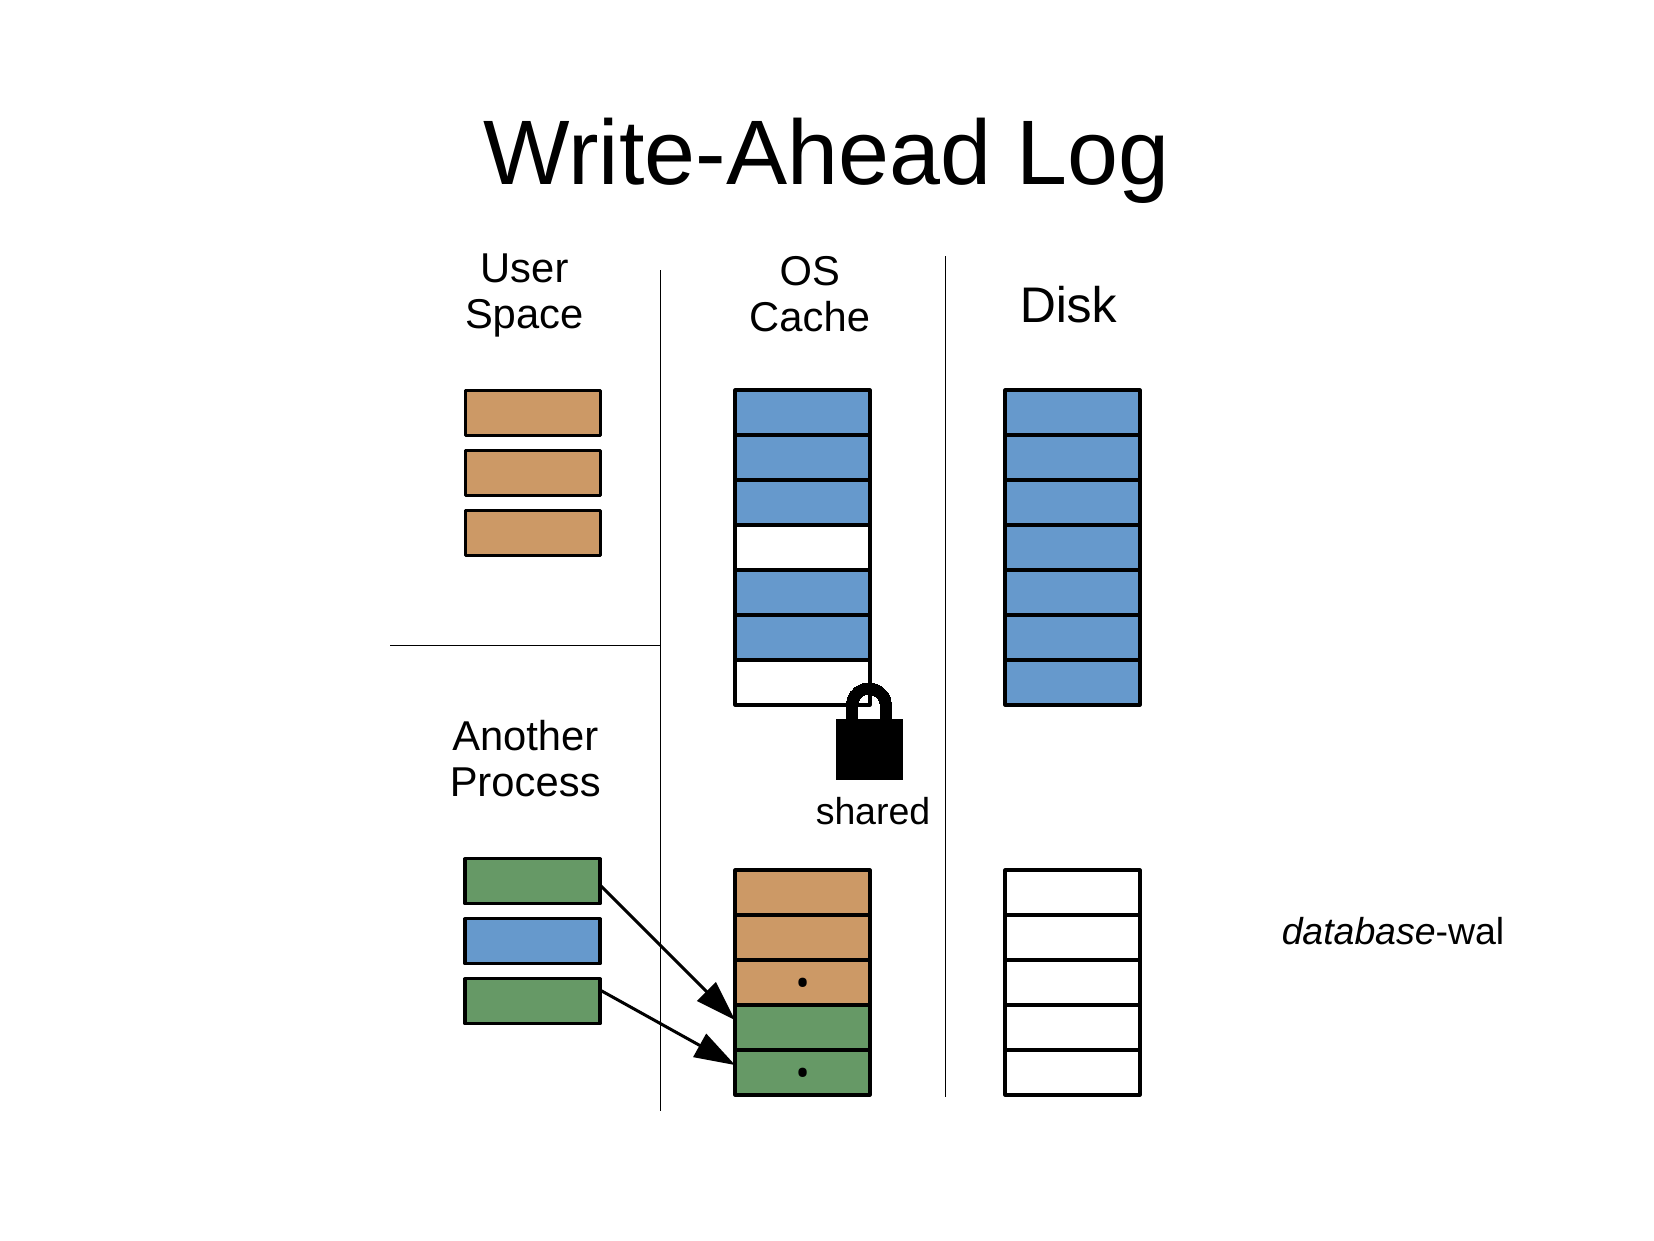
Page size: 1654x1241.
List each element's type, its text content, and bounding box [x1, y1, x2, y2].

text_box Another Process [435, 705, 631, 814]
text_box [465, 918, 601, 964]
text_box [465, 450, 601, 496]
text_box User Space [450, 237, 616, 346]
text_box [735, 870, 871, 960]
text_box [1005, 870, 1141, 1096]
text_box [465, 390, 601, 436]
text_box [1005, 390, 1141, 706]
text_box [465, 978, 601, 1024]
text_box shared [801, 783, 946, 840]
text_box Disk [1005, 270, 1132, 342]
text_box OS Cache [734, 240, 901, 349]
text_box [735, 390, 903, 780]
text_box • [735, 960, 871, 1005]
text_box [465, 858, 601, 904]
title Write-Ahead Log [82, 49, 1571, 257]
text_box [735, 1005, 871, 1050]
text_box [465, 510, 601, 556]
text_box • [735, 1050, 871, 1096]
text_box database-wal [1267, 903, 1576, 961]
